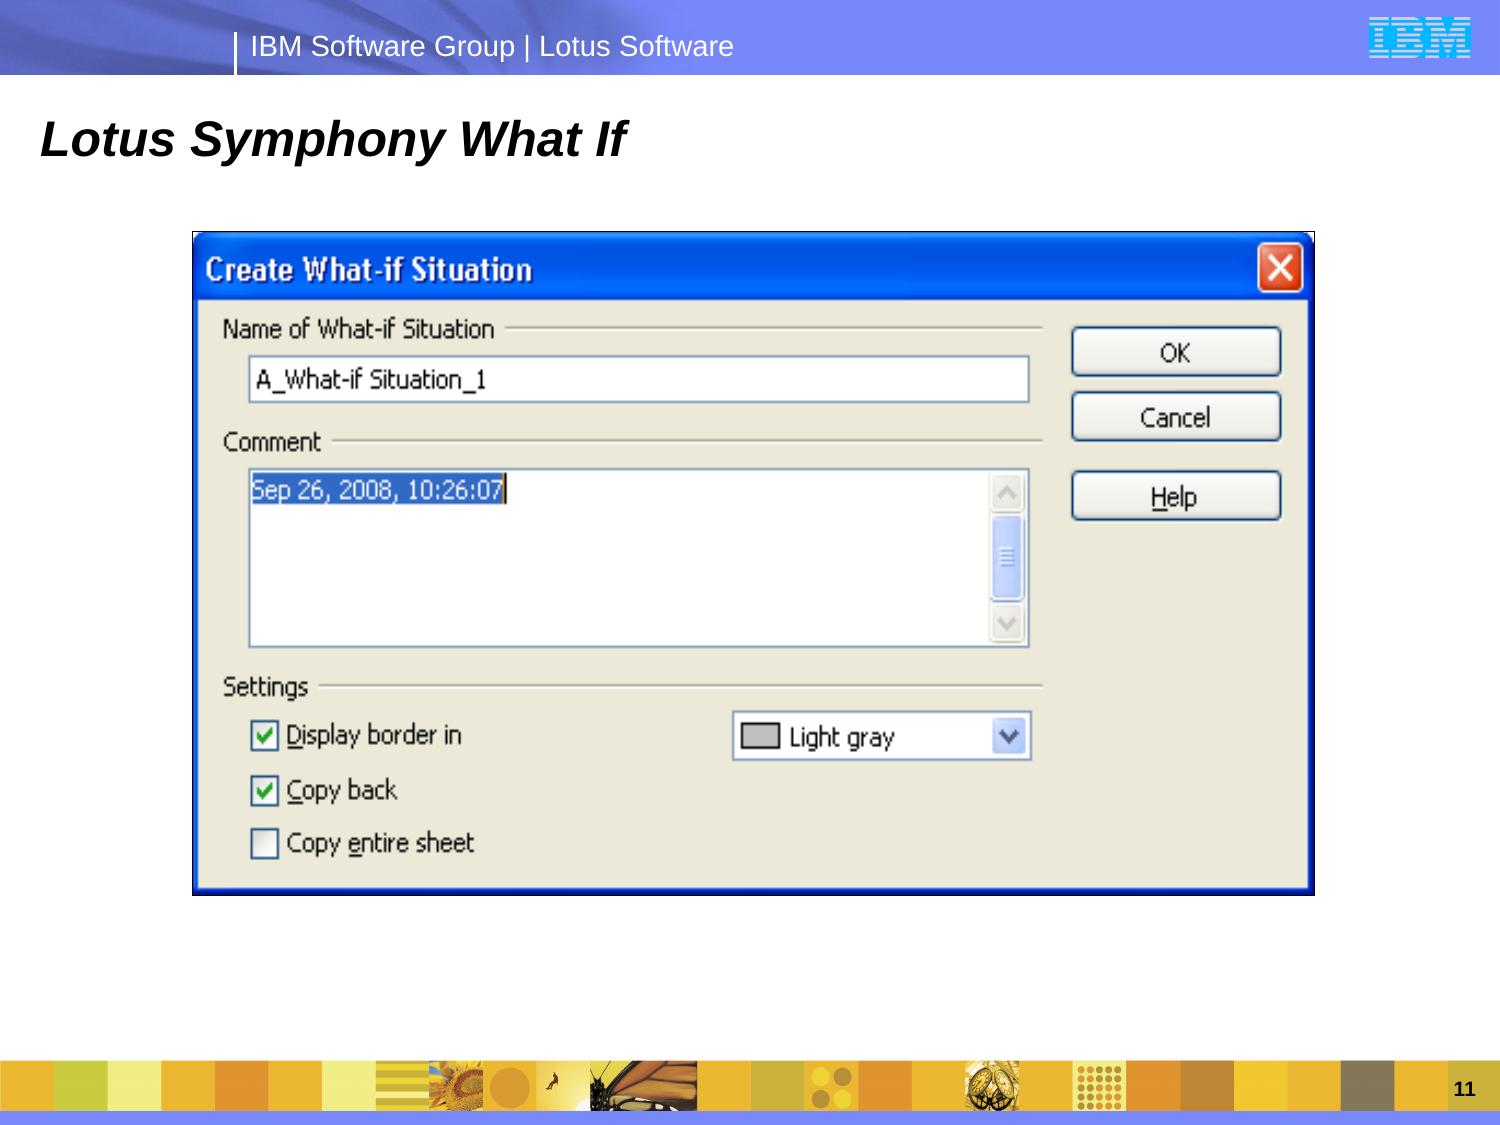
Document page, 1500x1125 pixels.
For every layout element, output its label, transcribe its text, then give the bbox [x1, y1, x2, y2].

picture [0, 0, 1500, 75]
title Lotus Symphony What If [25, 106, 1378, 189]
picture [192, 231, 1315, 896]
picture [0, 1060, 1500, 1111]
